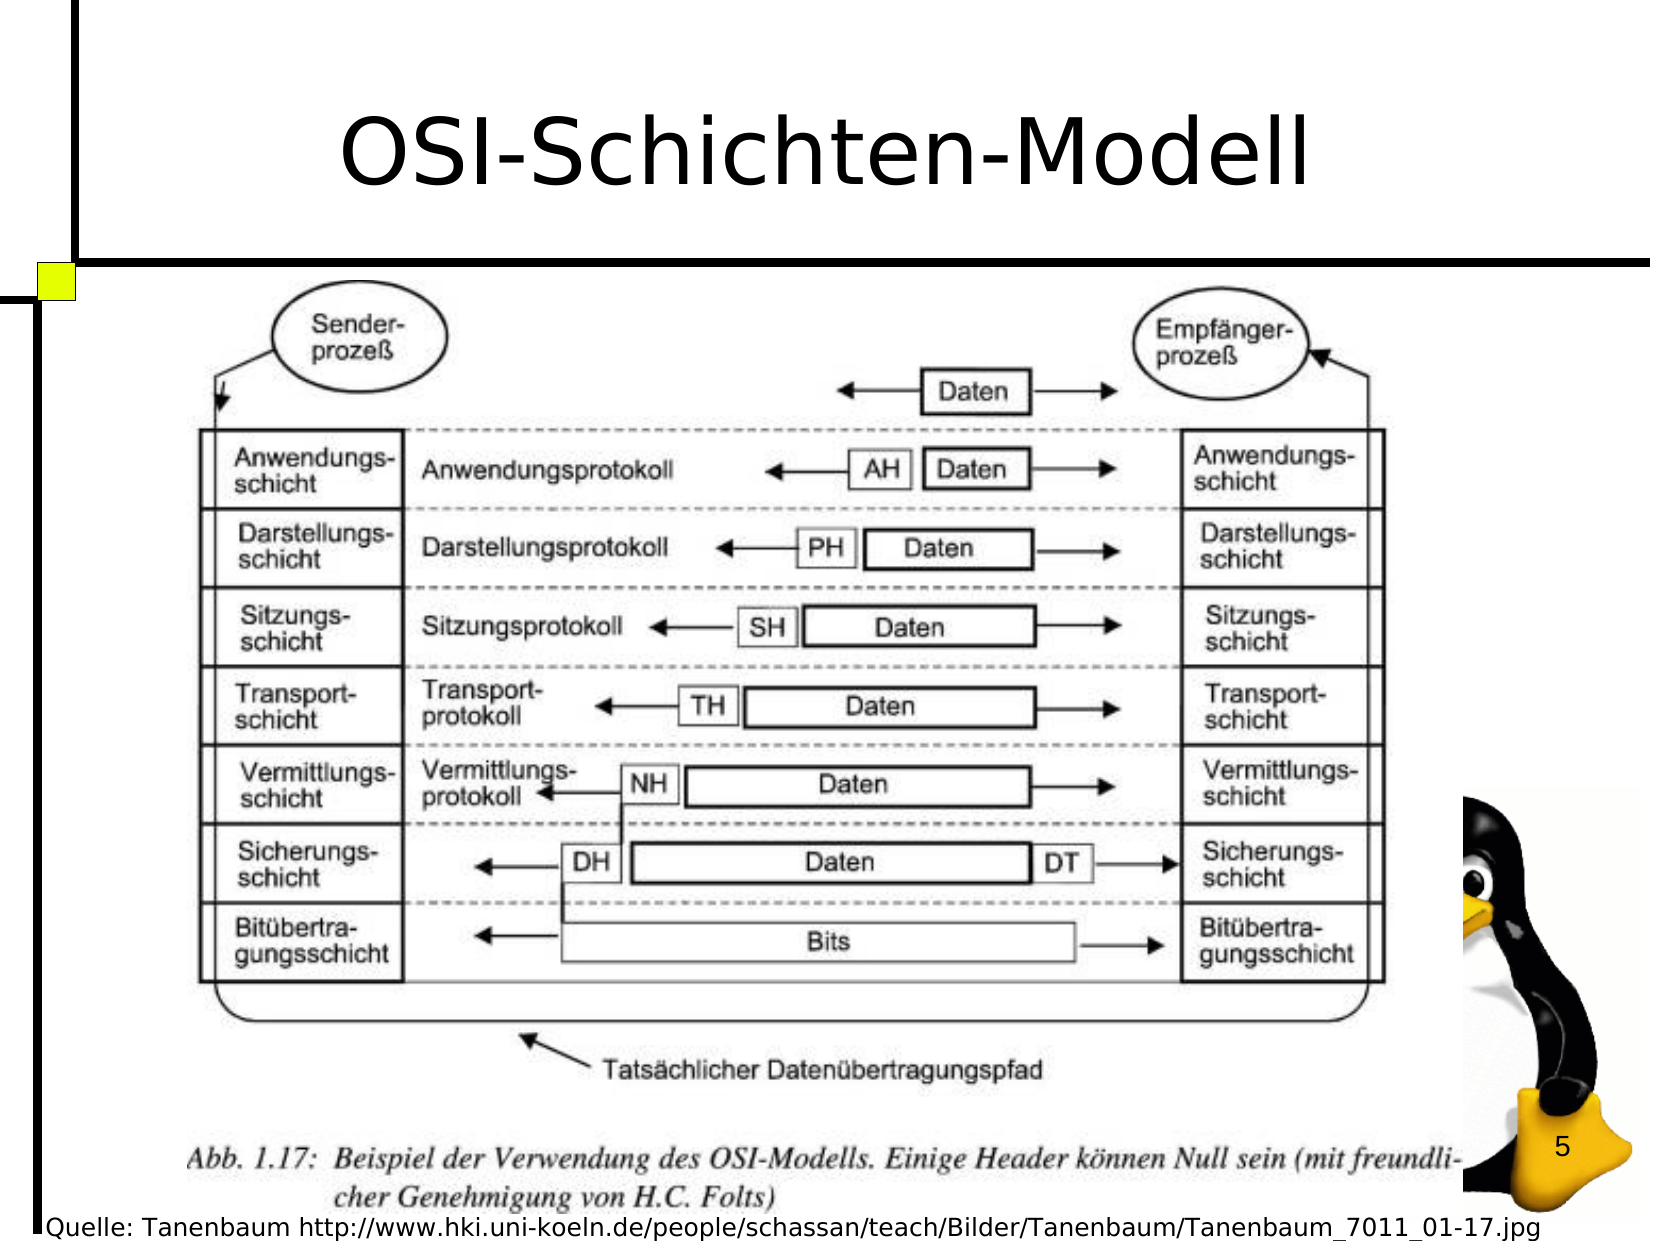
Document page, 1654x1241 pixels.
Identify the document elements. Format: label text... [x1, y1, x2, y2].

title OSI-Schichten-Modell [82, 49, 1571, 257]
text_box Quelle: Tanenbaum http://www.hki.uni-koeln.de/people/schassan/teach/Bilder/Tanenbaum/Tanenbaum_7011_01-17.jpg [30, 1205, 1558, 1241]
picture [187, 280, 1642, 1223]
